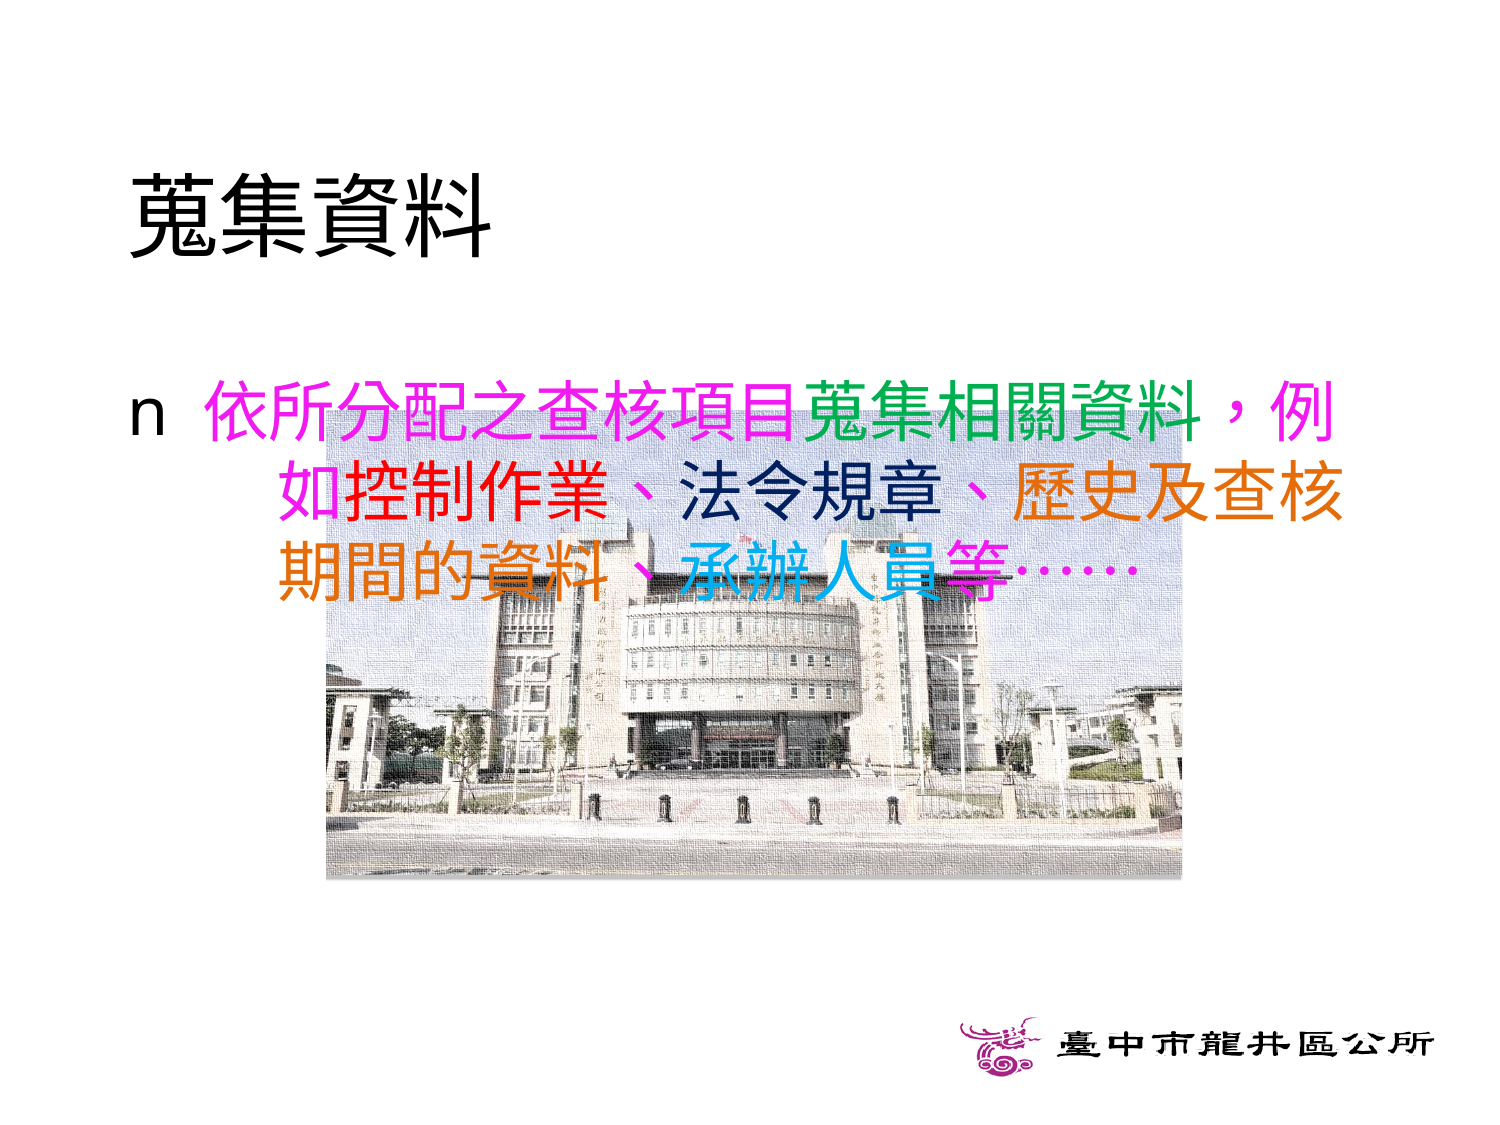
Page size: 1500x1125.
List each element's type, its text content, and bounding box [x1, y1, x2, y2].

title 蒐集資料 [112, 149, 1388, 279]
subtitle 依所分配之查核項目蒐集相關資料，例如控制作業、法令規章、歷史及查核期間的資料、承辦人員等…… [112, 361, 1388, 976]
